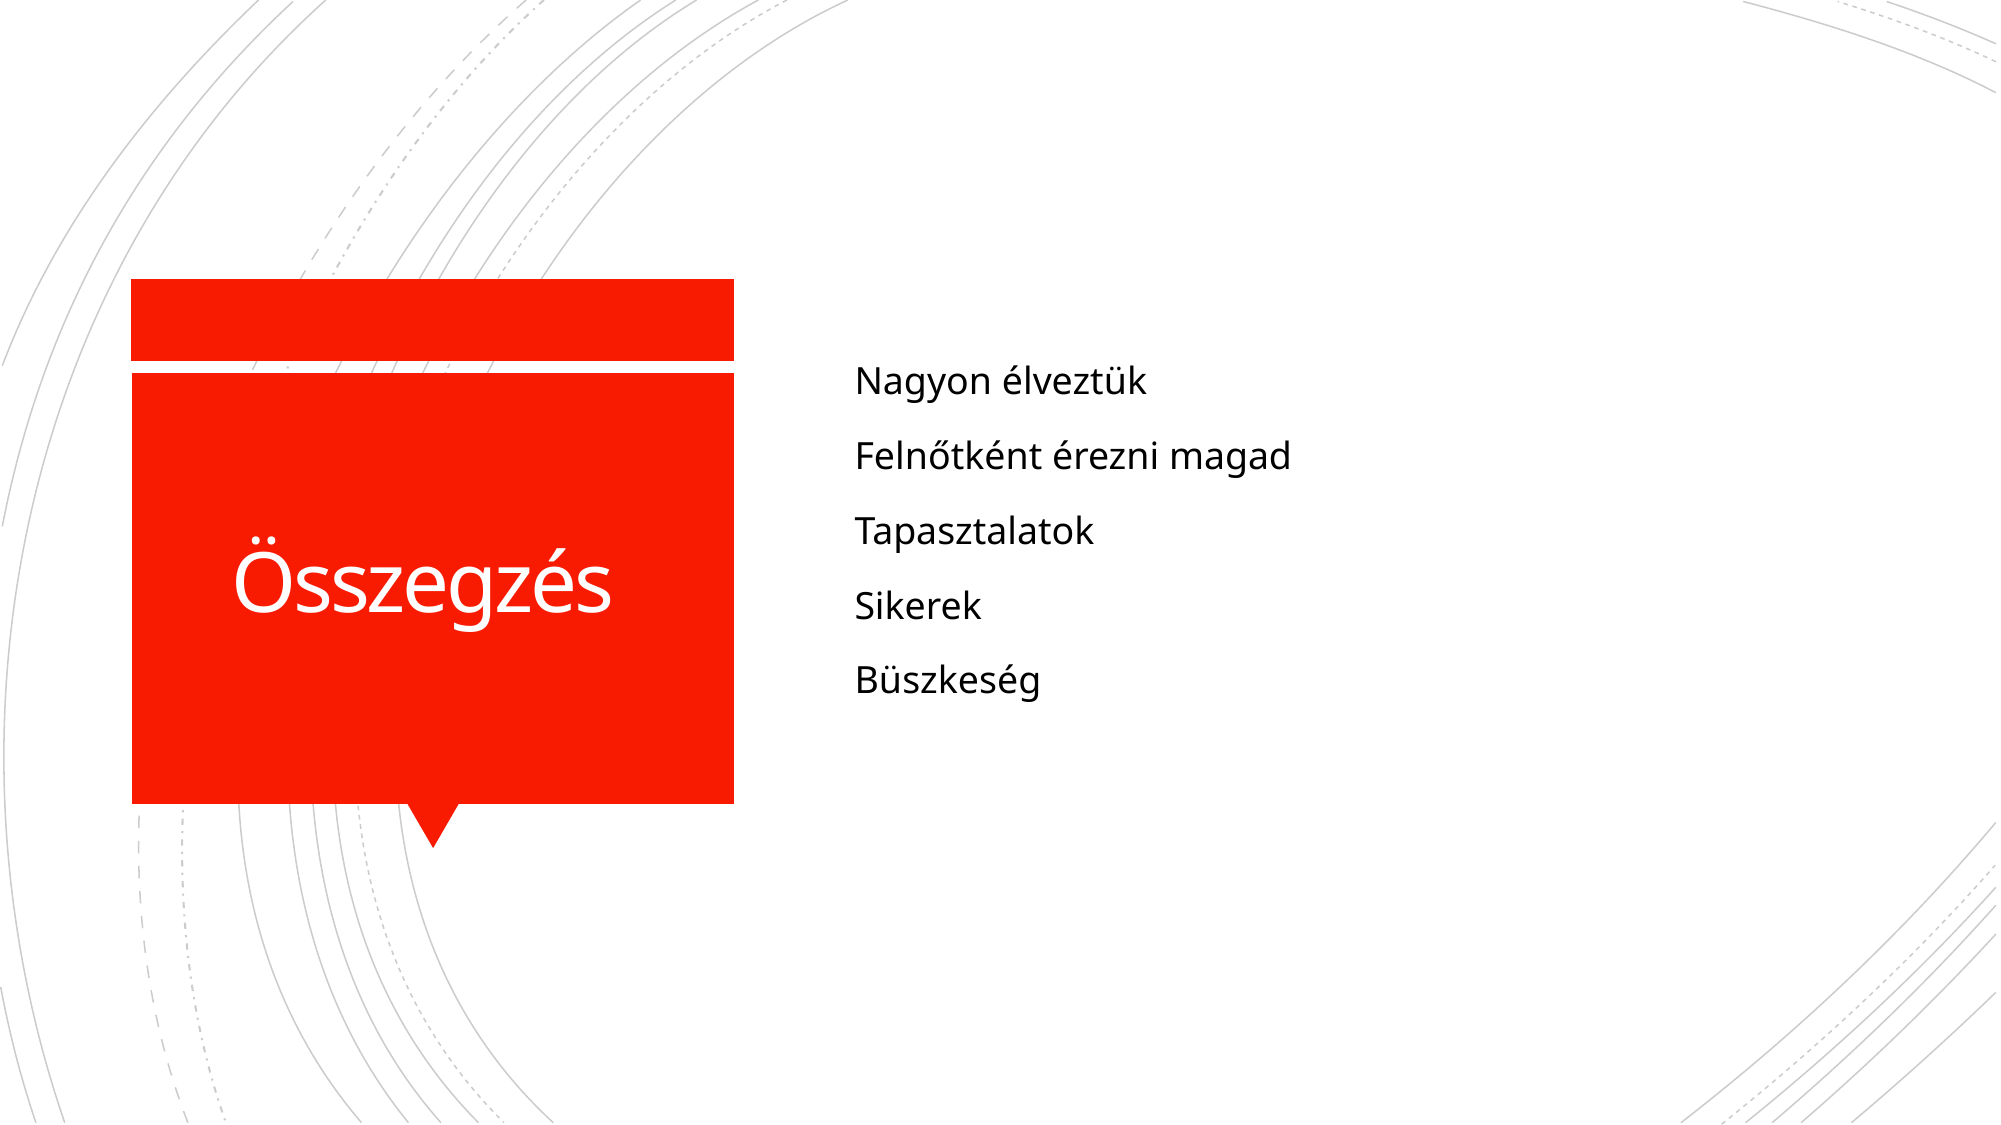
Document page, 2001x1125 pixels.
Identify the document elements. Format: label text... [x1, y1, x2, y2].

title Összegzés [145, 385, 720, 789]
list Nagyon élveztük Felnőtként érezni magad Tapasztalatok Sikerek Büszkeség [839, 131, 1871, 993]
